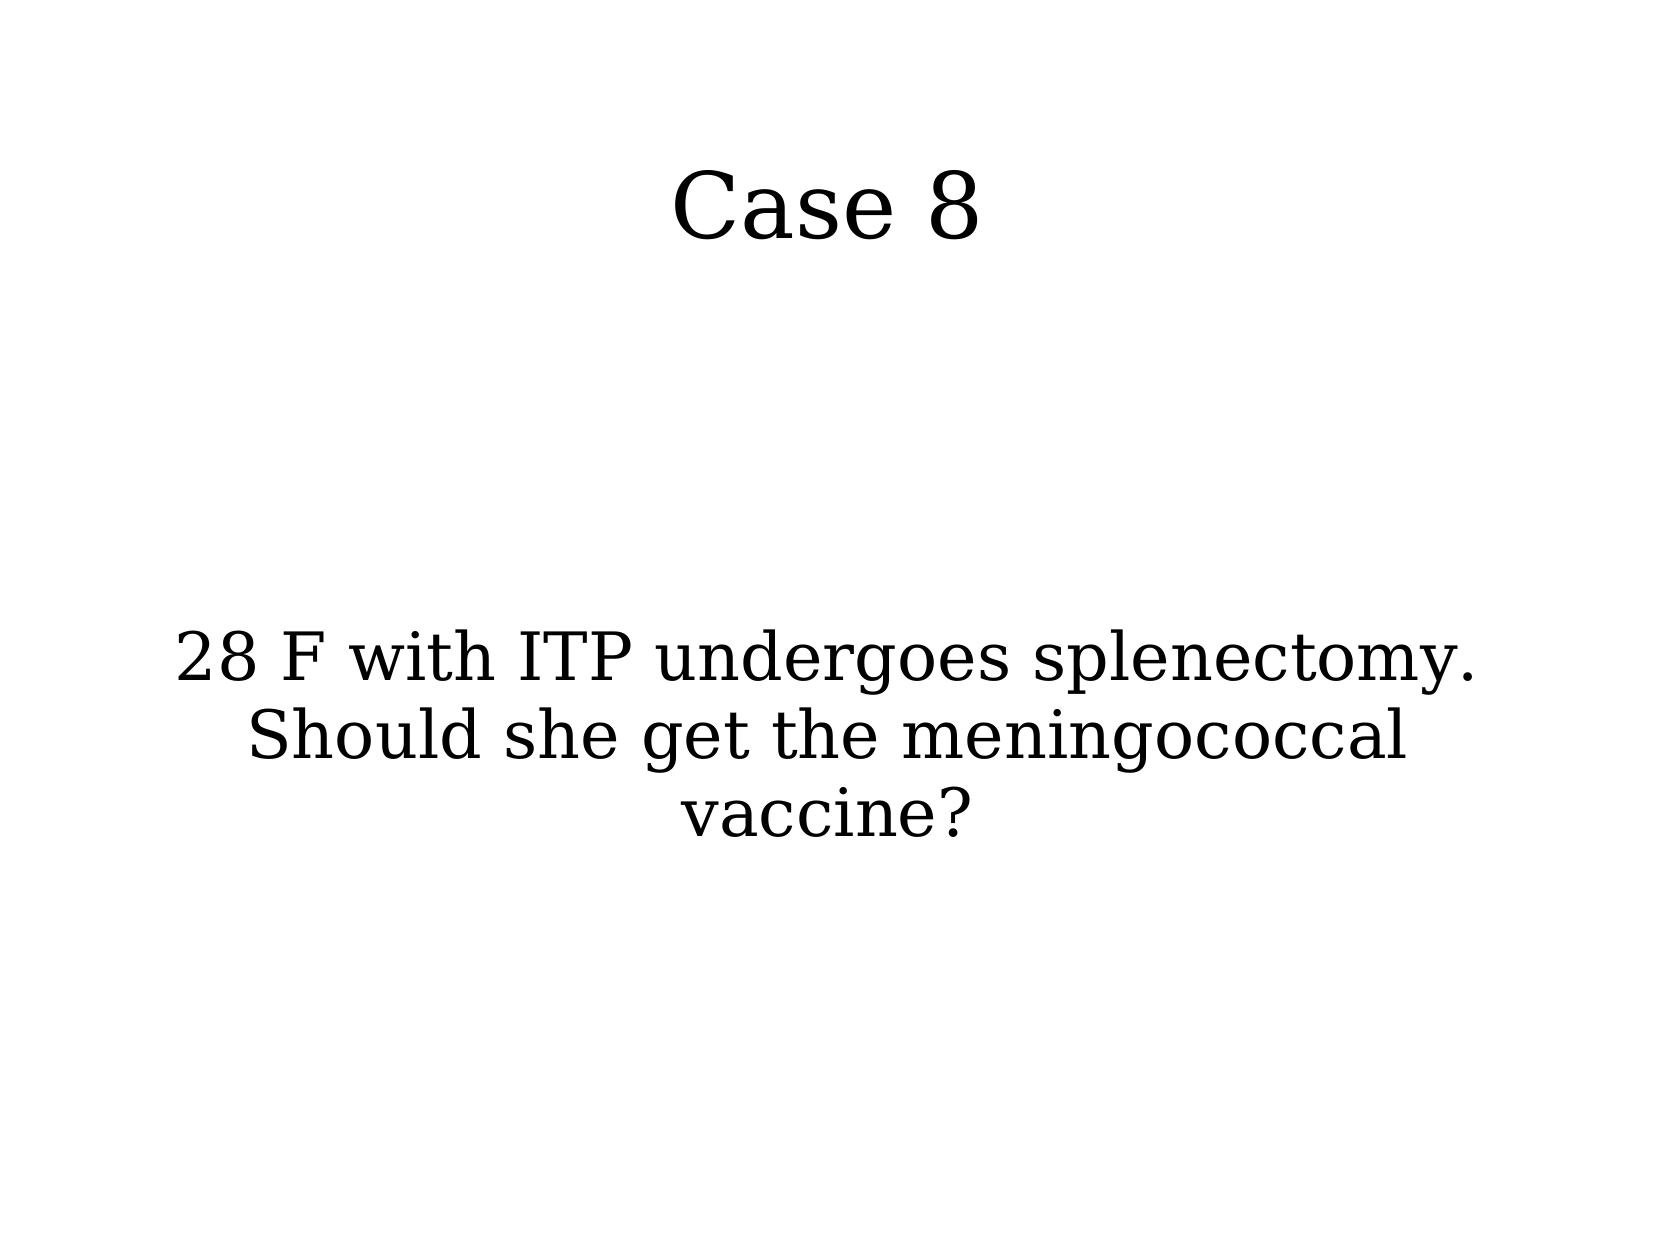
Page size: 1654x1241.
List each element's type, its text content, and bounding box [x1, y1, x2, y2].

title Case 8 [121, 102, 1534, 311]
subtitle 28 F with ITP undergoes splenectomy. Should she get the meningococcal vaccine? [121, 344, 1534, 1127]
